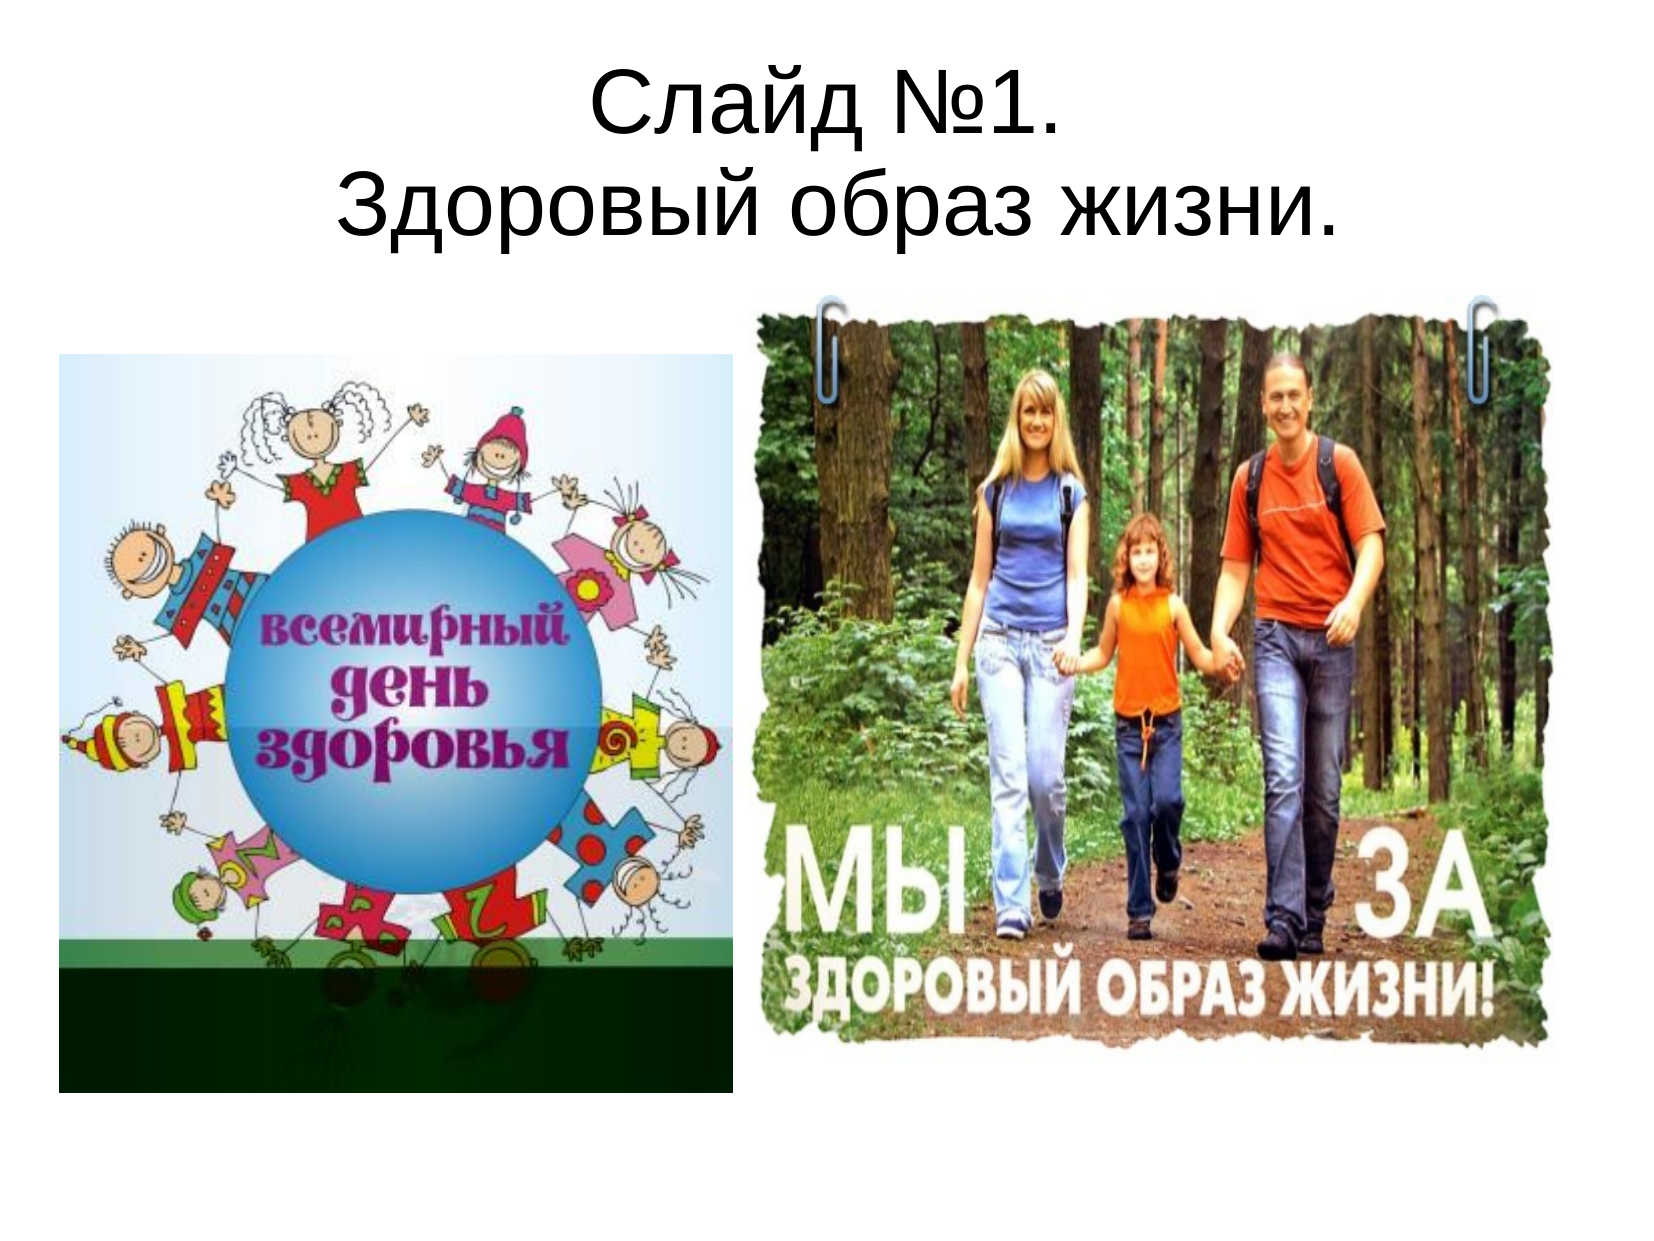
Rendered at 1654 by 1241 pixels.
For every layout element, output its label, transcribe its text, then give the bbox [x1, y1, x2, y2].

picture [59, 354, 733, 1093]
title Слайд №1. Здоровый образ жизни. [82, 49, 1571, 257]
picture [738, 295, 1565, 1063]
